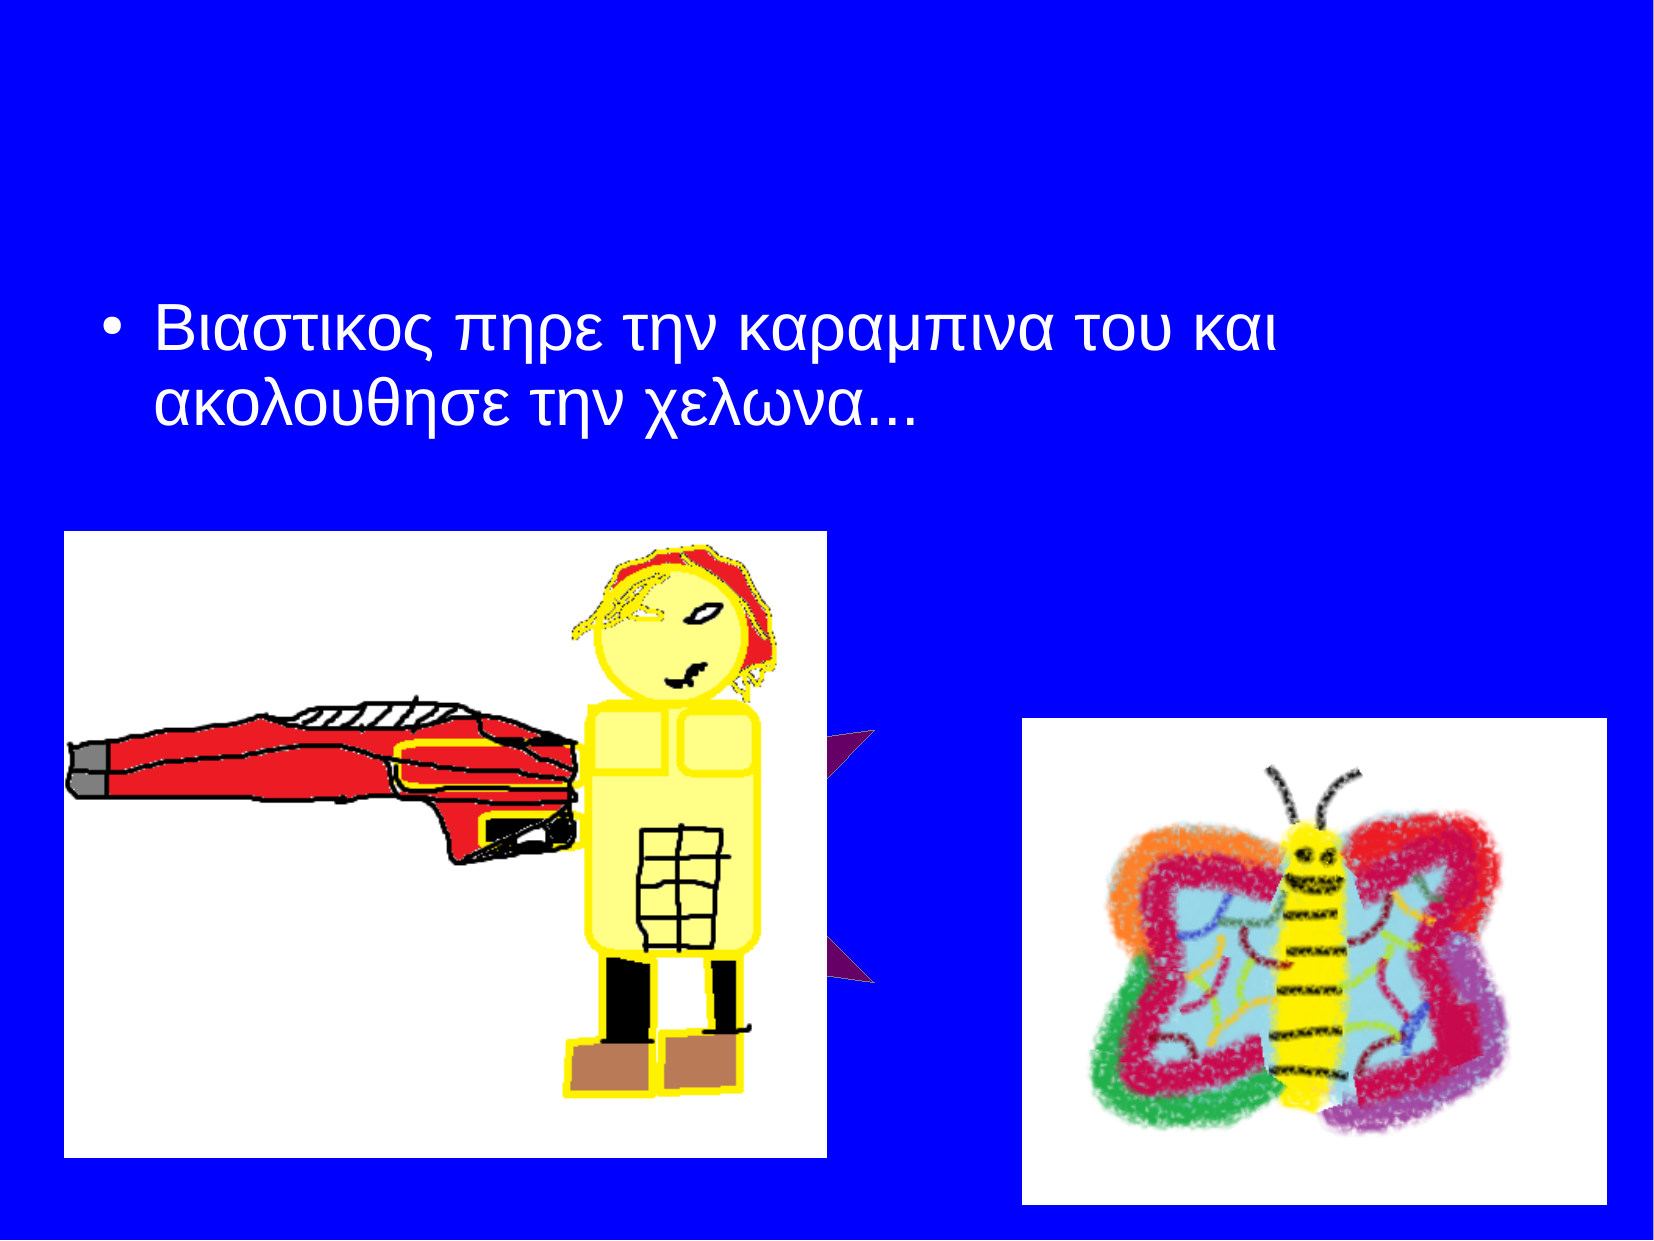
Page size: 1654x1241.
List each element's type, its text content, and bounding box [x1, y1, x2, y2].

text_box [827, 730, 875, 779]
text_box [827, 935, 875, 983]
list Βιαστικος πηρε την καραμπινα του και ακολουθησε την χελωνα... [82, 290, 1538, 1010]
picture [64, 531, 827, 1159]
picture [1022, 718, 1607, 1205]
